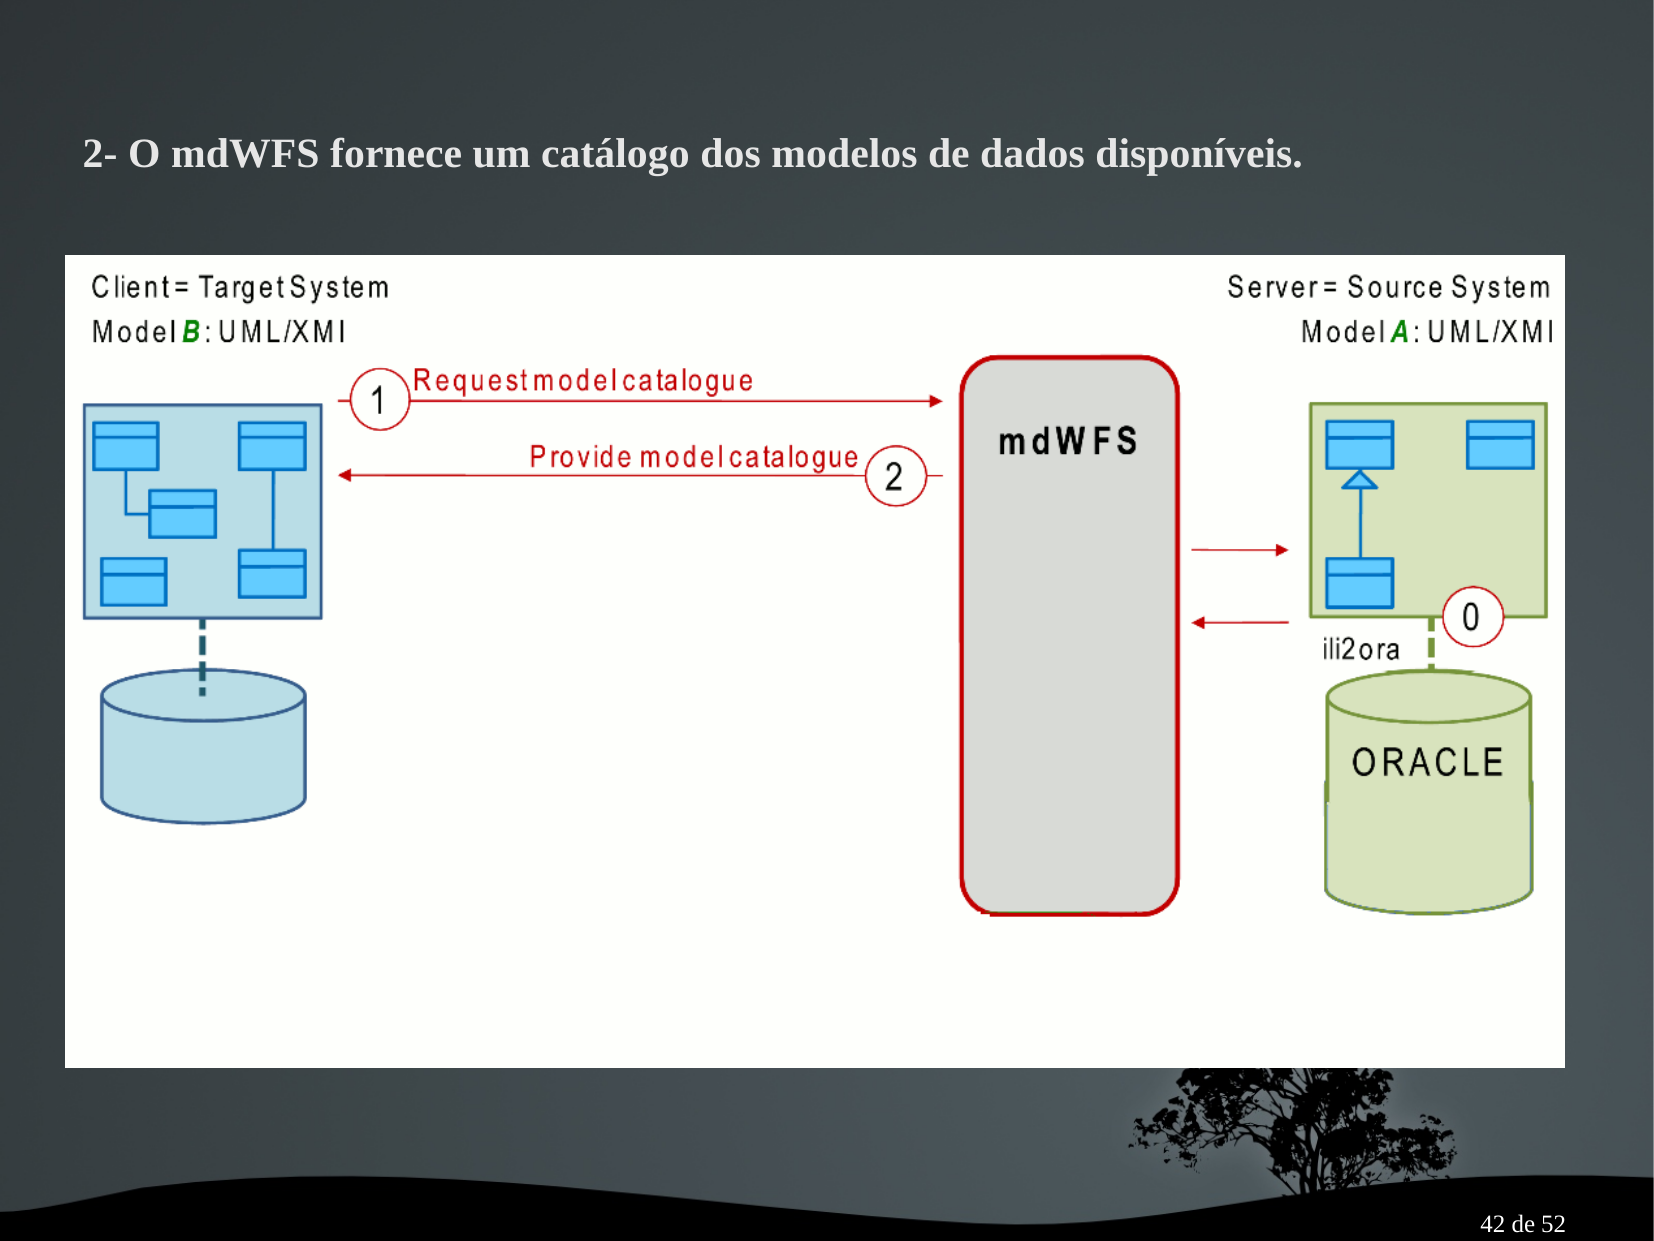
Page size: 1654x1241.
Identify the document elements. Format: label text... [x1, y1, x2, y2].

picture [0, 0, 1654, 1241]
title 2- O mdWFS fornece um catálogo dos modelos de dados disponíveis. [82, 49, 1571, 257]
chart [82, 290, 1571, 1109]
